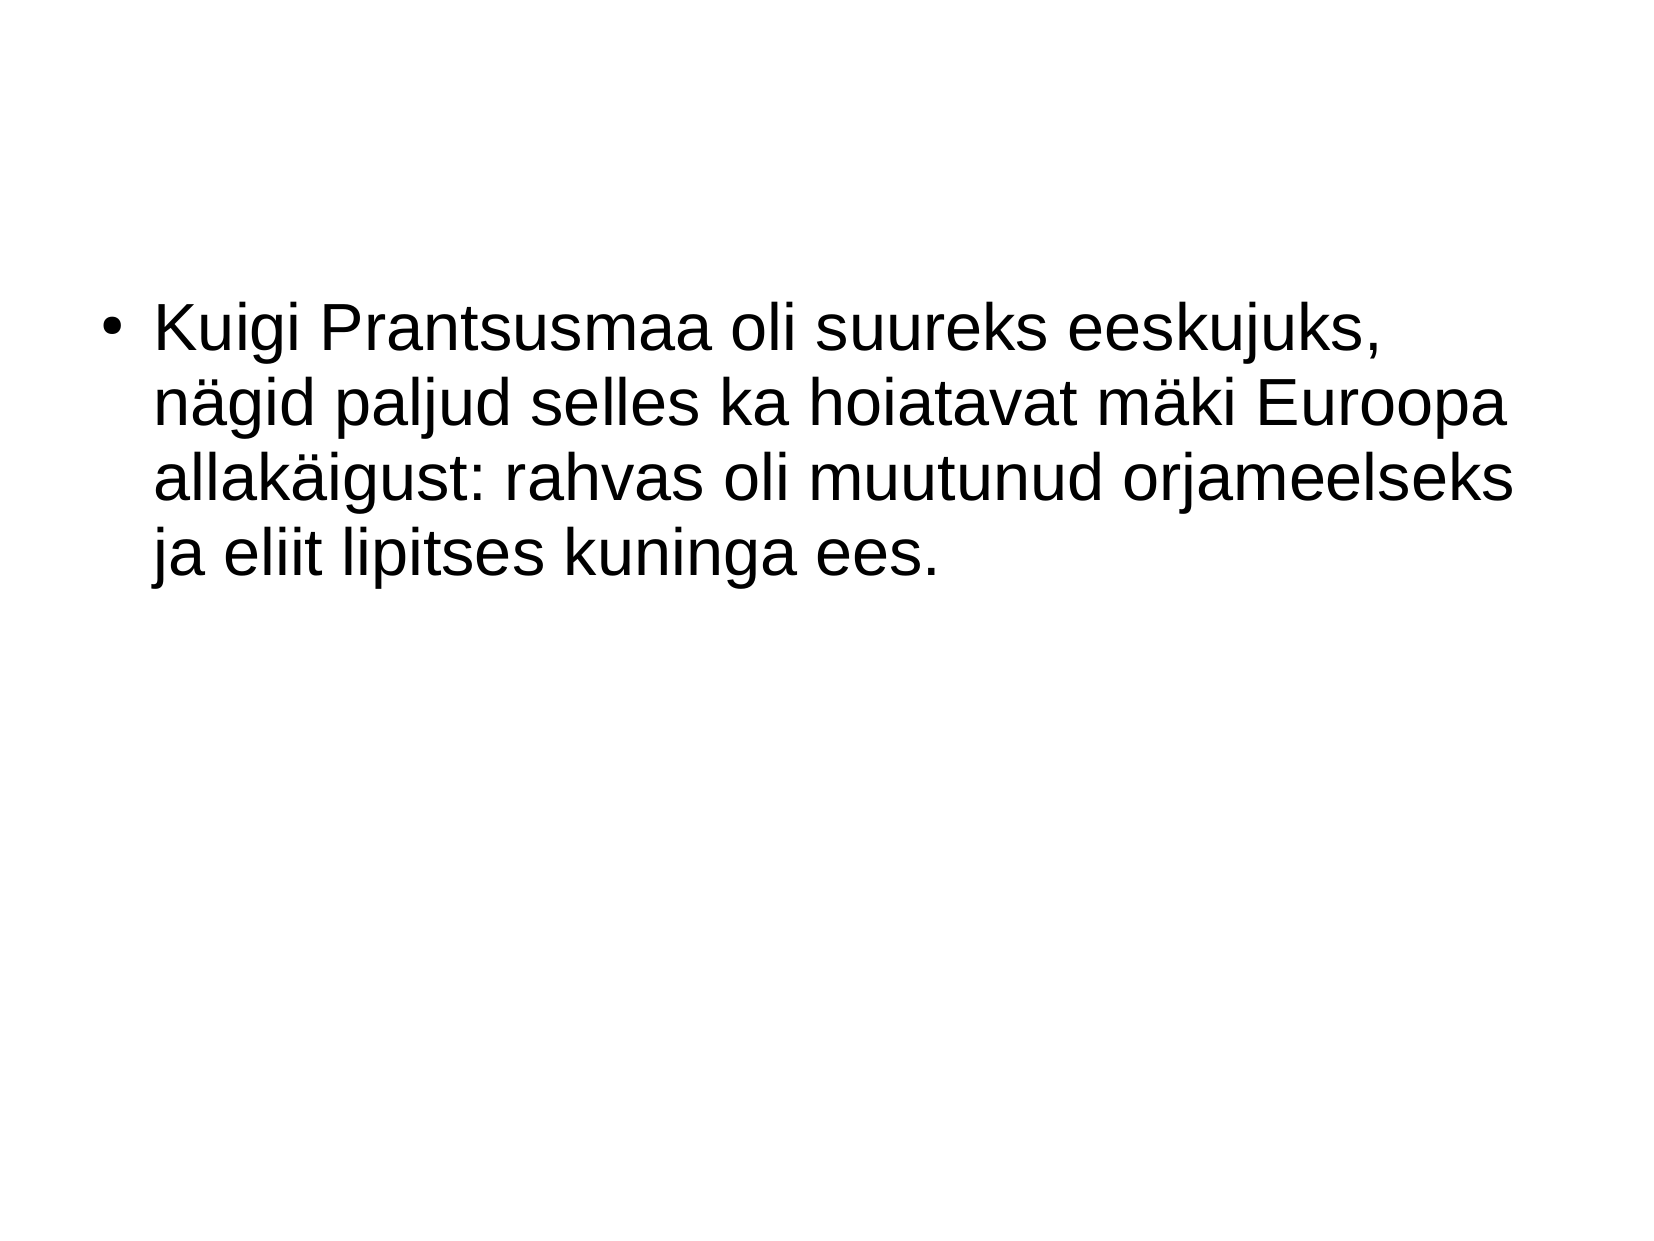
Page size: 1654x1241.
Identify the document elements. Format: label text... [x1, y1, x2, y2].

list Kuigi Prantsusmaa oli suureks eeskujuks, nägid paljud selles ka hoiatavat mäki Euroopa allakäigust: rahvas oli muutunud orjameelseks ja eliit lipitses kuninga ees. [82, 290, 1538, 1010]
